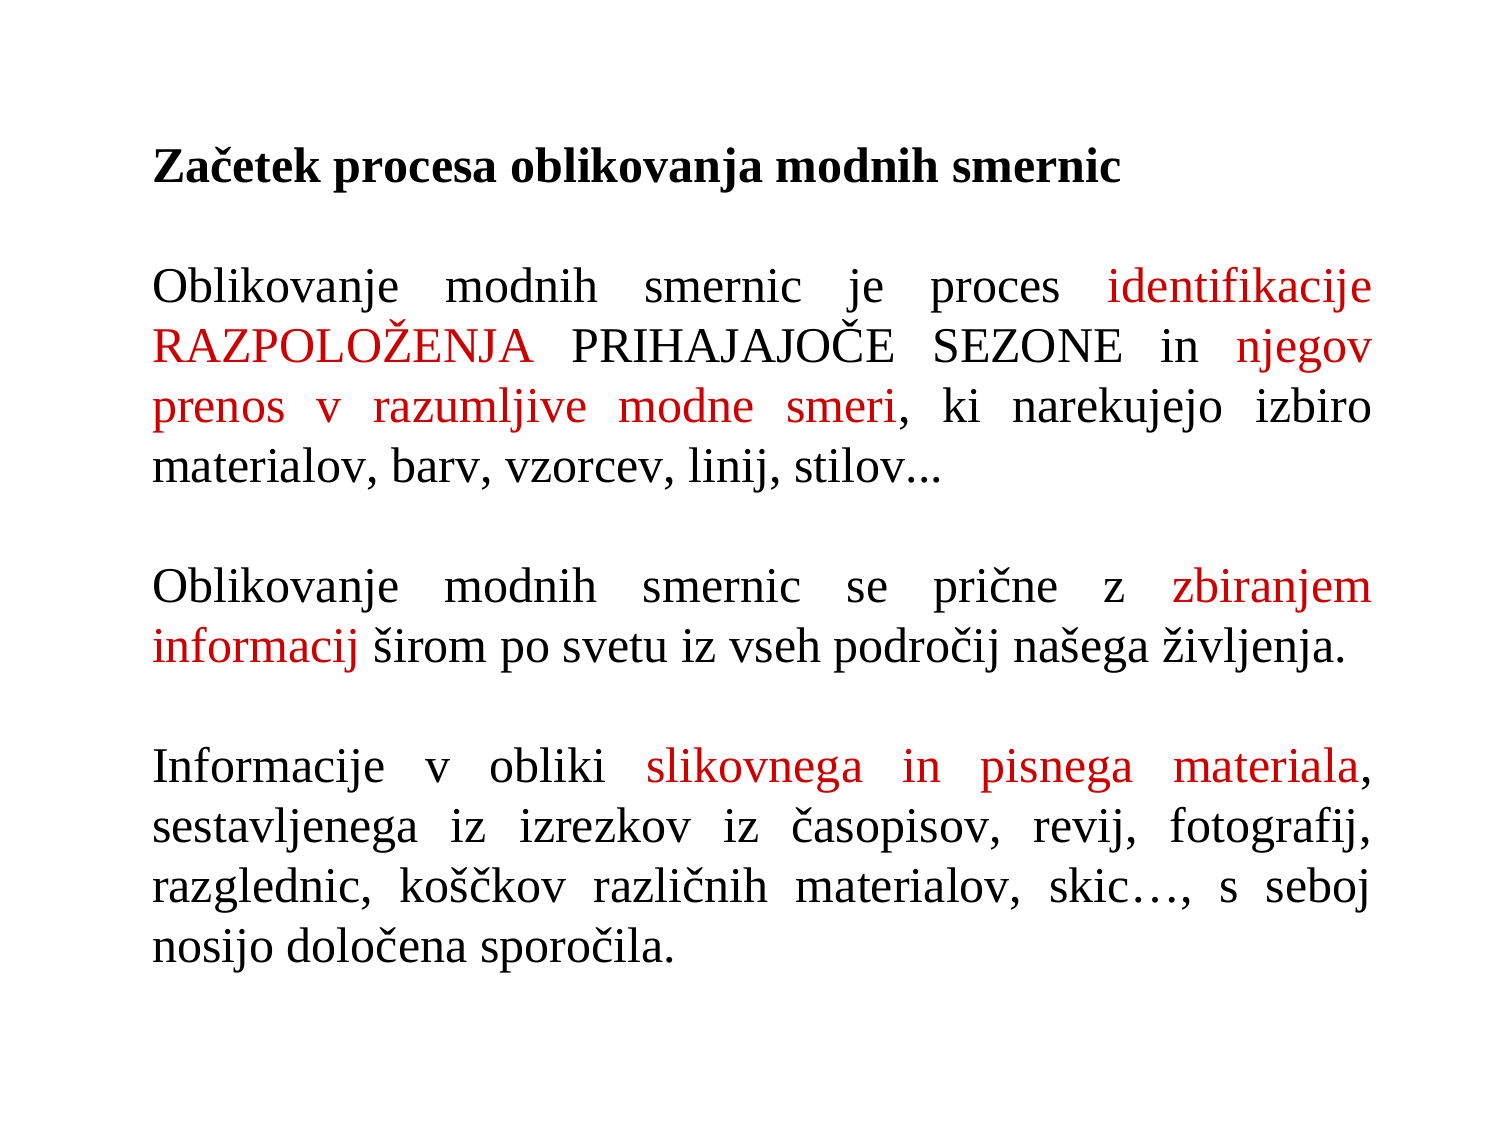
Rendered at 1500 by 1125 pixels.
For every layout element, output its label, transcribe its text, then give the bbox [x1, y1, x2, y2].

text_box Začetek procesa oblikovanja modnih smernic Oblikovanje modnih smernic je proces identifikacije RAZPOLOŽENJA PRIHAJAJOČE SEZONE in njegov prenos v razumljive modne smeri, ki narekujejo izbiro materialov, barv, vzorcev, linij, stilov... Oblikovanje modnih smernic se prične z zbiranjem informacij širom po svetu iz vseh področij našega življenja. Informacije v obliki slikovnega in pisnega materiala, sestavljenega iz izrezkov iz časopisov, revij, fotografij, razglednic, koščkov različnih materialov, skic…, s seboj nosijo določena sporočila. [137, 124, 1388, 981]
